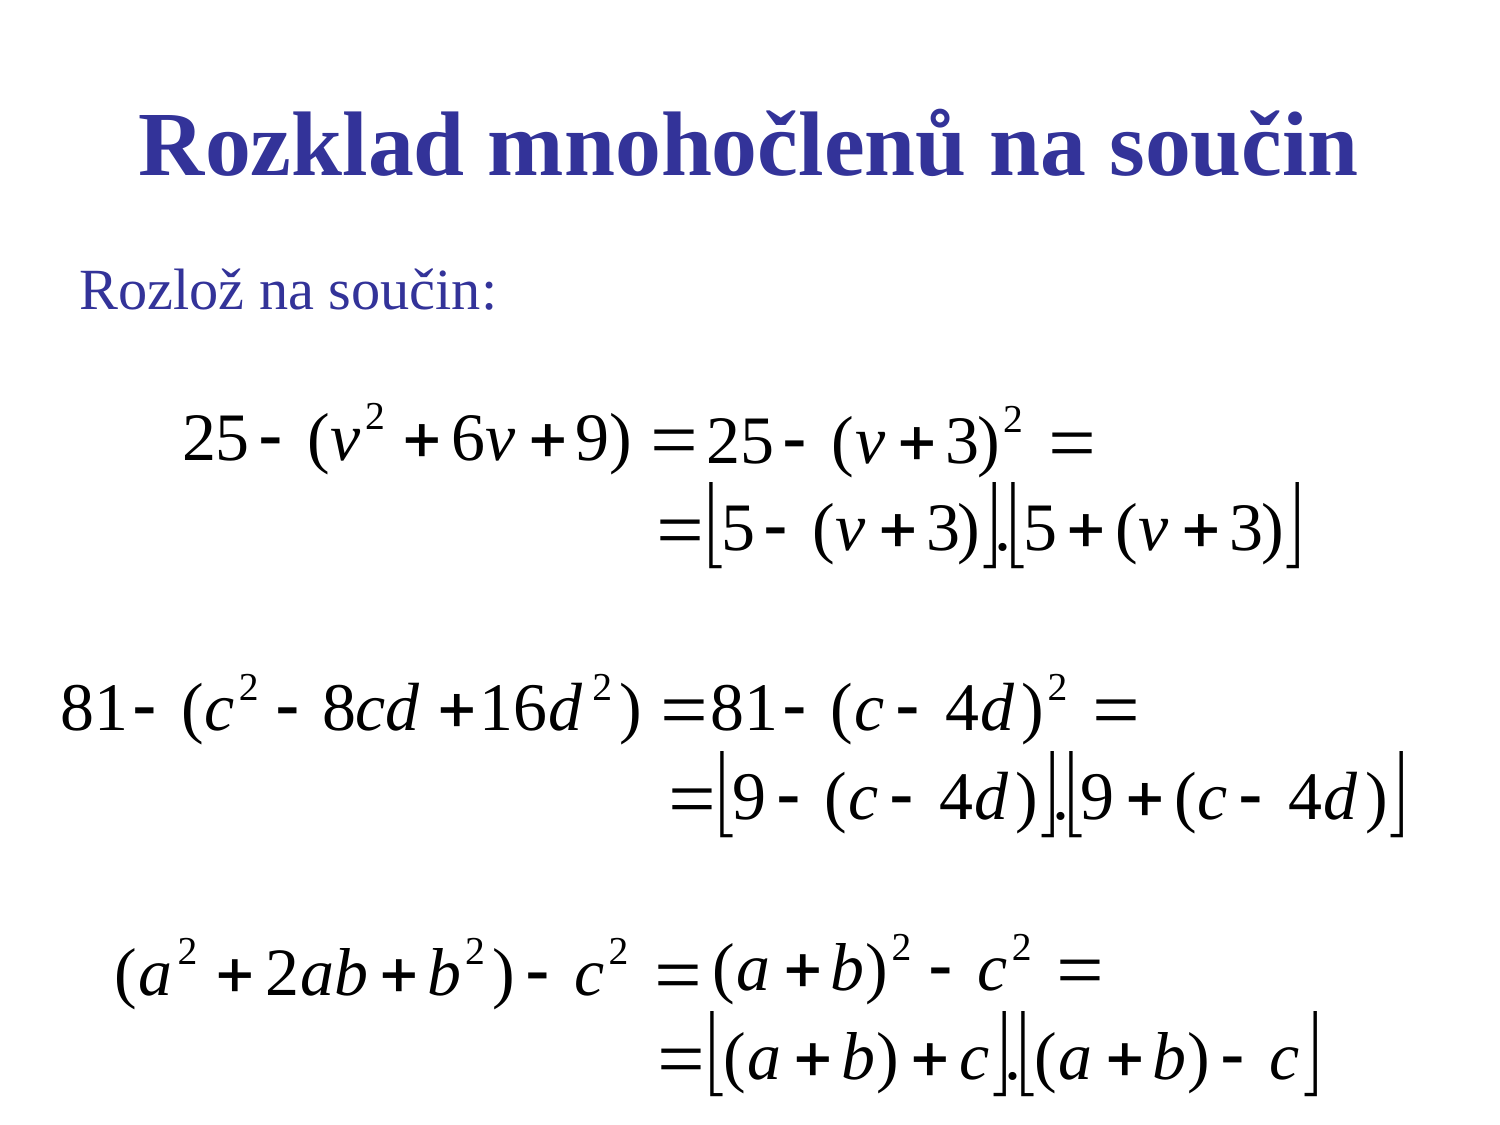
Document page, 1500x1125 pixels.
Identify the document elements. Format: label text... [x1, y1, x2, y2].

text_box Rozlož na součin: [64, 243, 1436, 329]
chart [171, 386, 1312, 579]
title Rozklad mnohočlenů na součin [75, 45, 1426, 233]
chart [105, 916, 1329, 1108]
chart [53, 657, 1414, 848]
